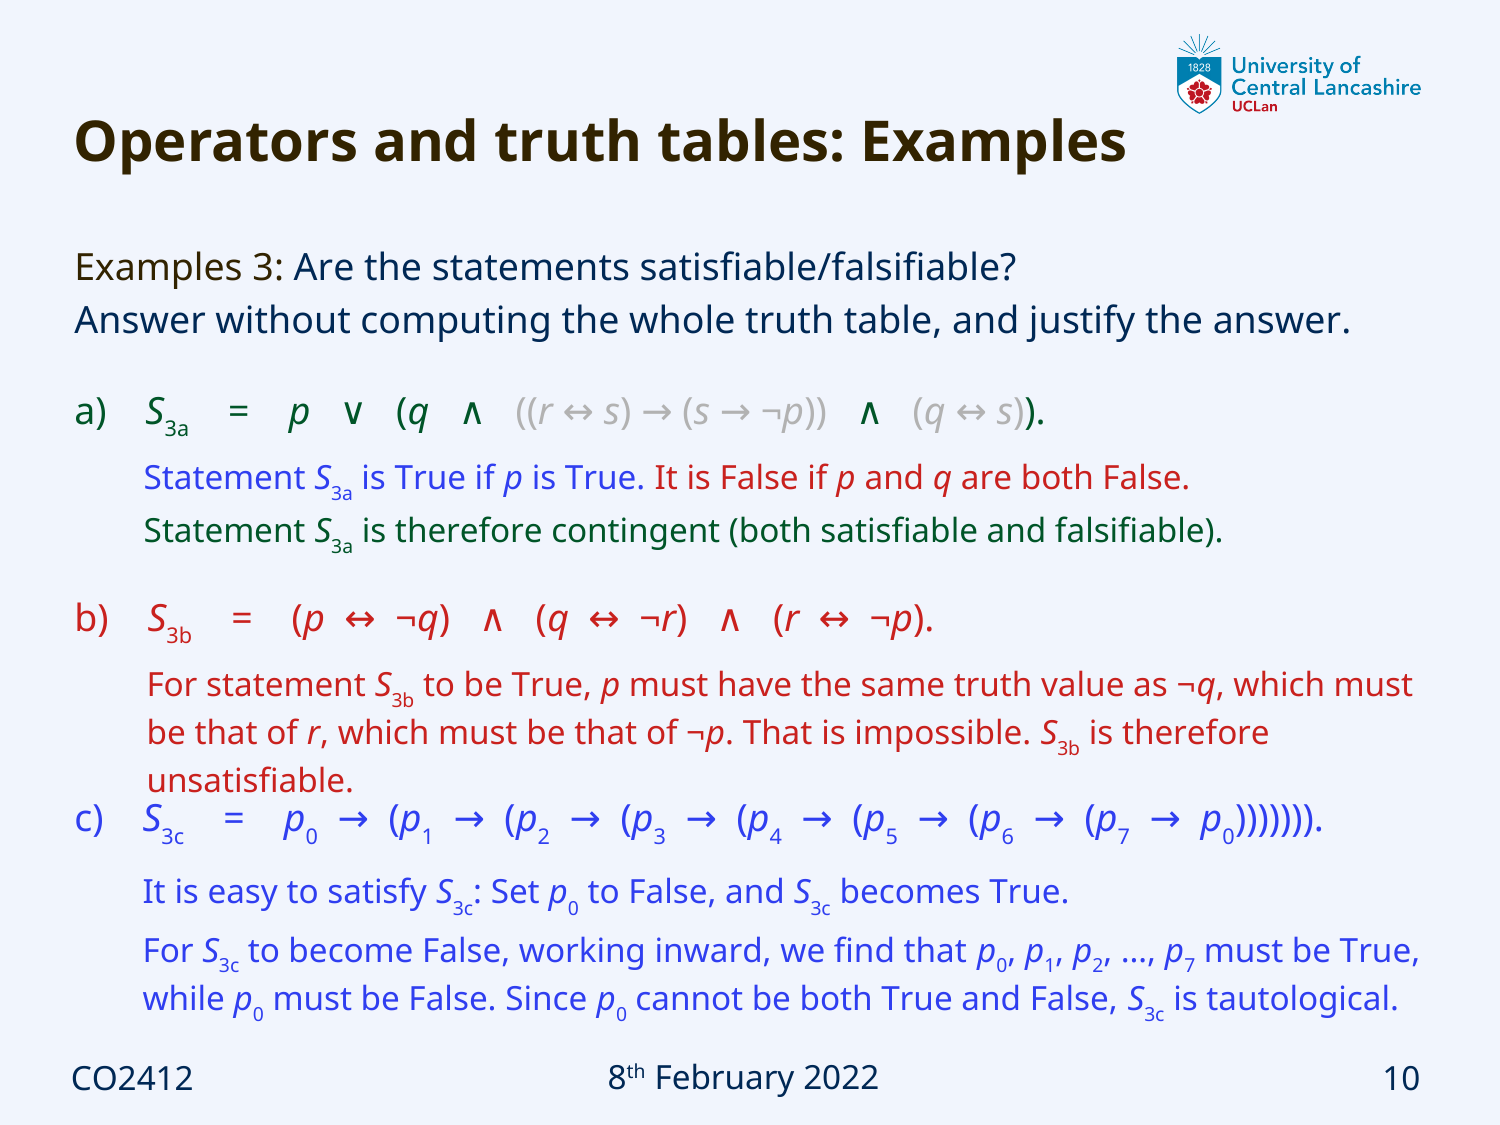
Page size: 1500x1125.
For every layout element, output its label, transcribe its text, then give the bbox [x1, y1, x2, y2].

text_box It is easy to satisfy S3c: Set p0 to False, and S3c becomes True. For S3c to become False, working inward, we find that p0, p1, p2, …, p7 must be True, while p0 must be False. Since p0 cannot be both True and False, S3c is tautological. [127, 863, 1441, 1033]
text_box Statement S3a is True if p is True. It is False if p and q are both False. [128, 448, 1442, 512]
text_box Statement S3a is therefore contingent (both satisfiable and falsifiable). [129, 502, 1443, 565]
picture [1177, 34, 1421, 93]
text_box Examples 3: Are the statements satisfiable/falsifiable? Answer without computing the whole truth table, and justify the answer. [59, 228, 1454, 349]
text_box c) S3c = p0 → (p1 → (p2 → (p3 → (p4 → (p5 → (p6 → (p7 → p0))))))). [59, 777, 1465, 856]
title Operators and truth tables: Examples [58, 93, 1475, 186]
text_box For statement S3b to be True, p must have the same truth value as ¬q, which must be that of r, which must be that of ¬p. That is impossible. S3b is therefore unsatisfiable. [131, 655, 1445, 767]
text_box a) S3a = p ∨ (q ∧ ((r ↔ s) → (s → ¬p)) ∧ (q ↔ s)). [59, 370, 1465, 449]
text_box b) S3b = (p ↔ ¬q) ∧ (q ↔ ¬r) ∧ (r ↔ ¬p). [59, 576, 1465, 656]
